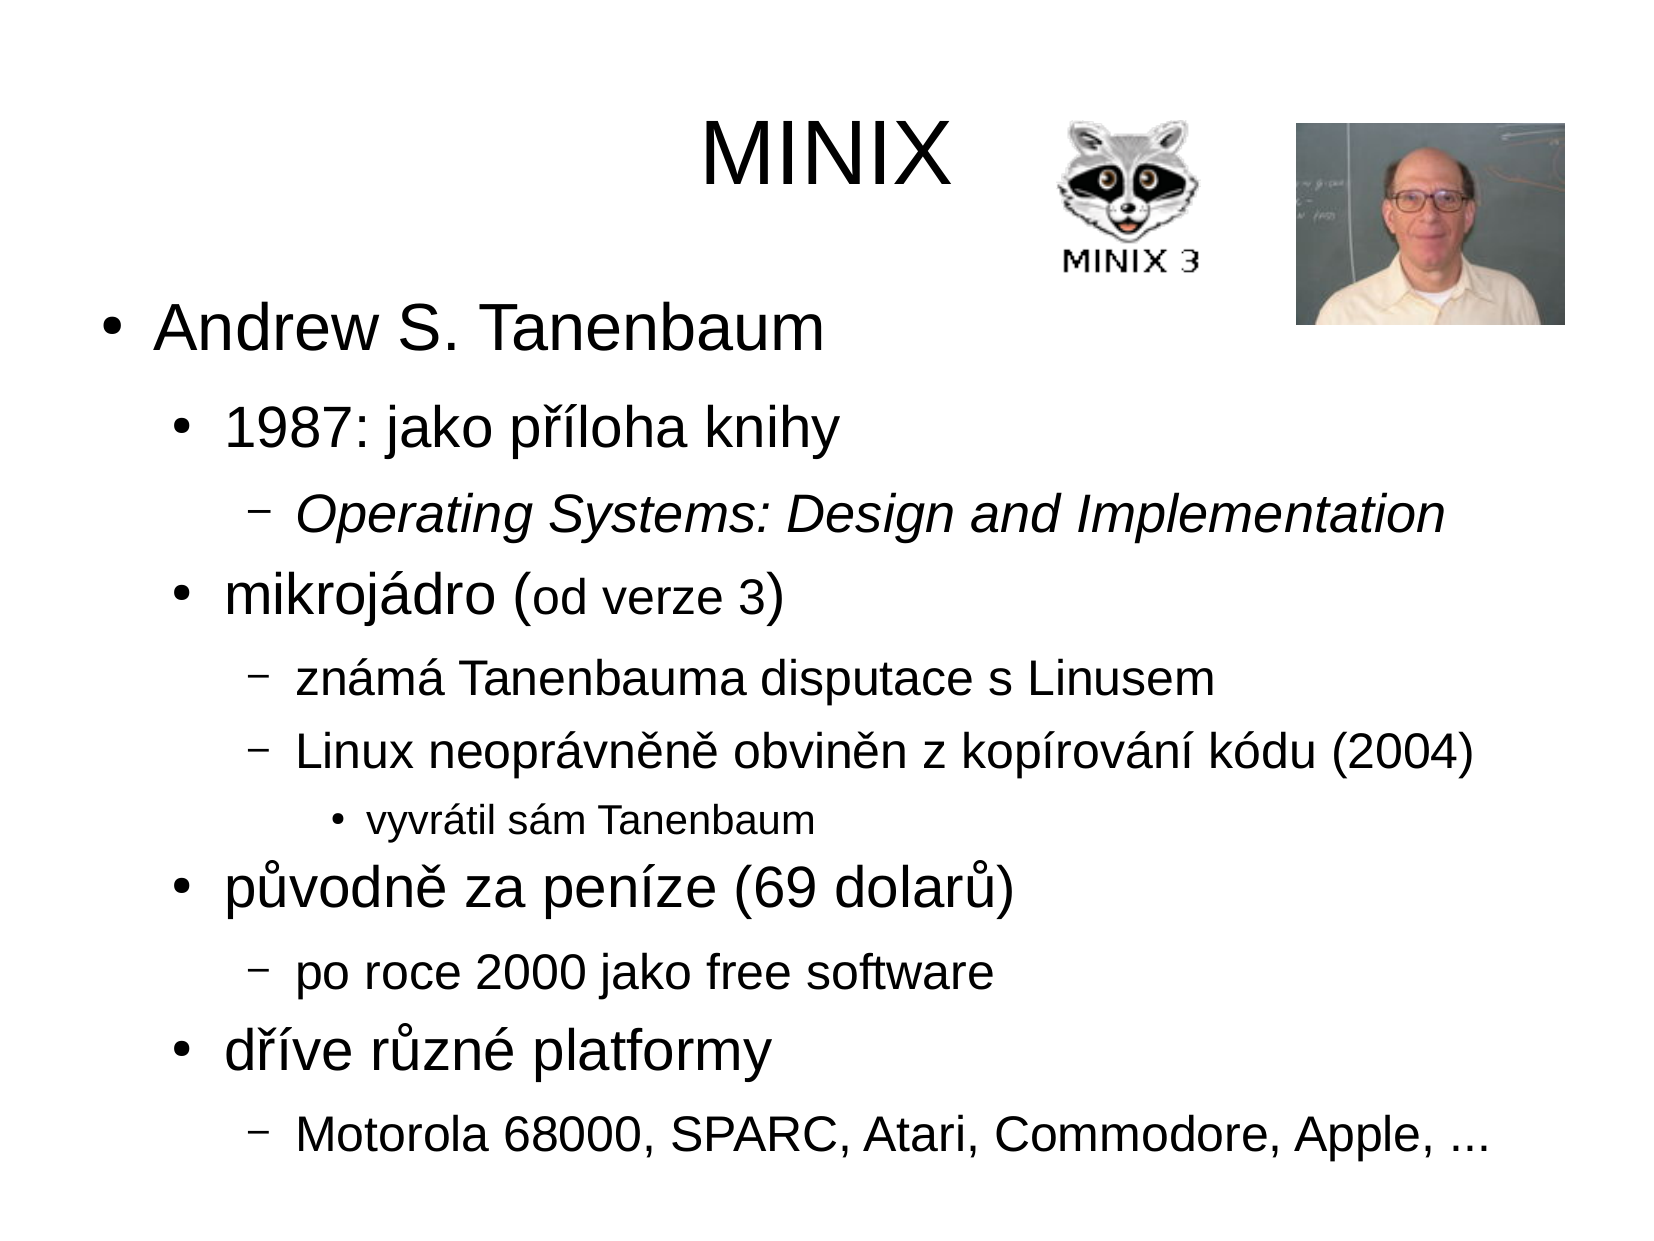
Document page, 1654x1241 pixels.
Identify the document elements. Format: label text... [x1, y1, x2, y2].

list Andrew S. Tanenbaum 1987: jako příloha knihy Operating Systems: Design and Implementation mikrojádro (od verze 3) známá Tanenbauma disputace s Linusem Linux neoprávněně obviněn z kopírování kódu (2004) vyvrátil sám Tanenbaum původně za peníze (69 dolarů) po roce 2000 jako free software dříve různé platformy Motorola 68000, SPARC, Atari, Commodore, Apple, ... [82, 290, 1571, 1162]
picture [1056, 120, 1201, 275]
title MINIX [82, 49, 1571, 257]
picture [1296, 123, 1565, 325]
